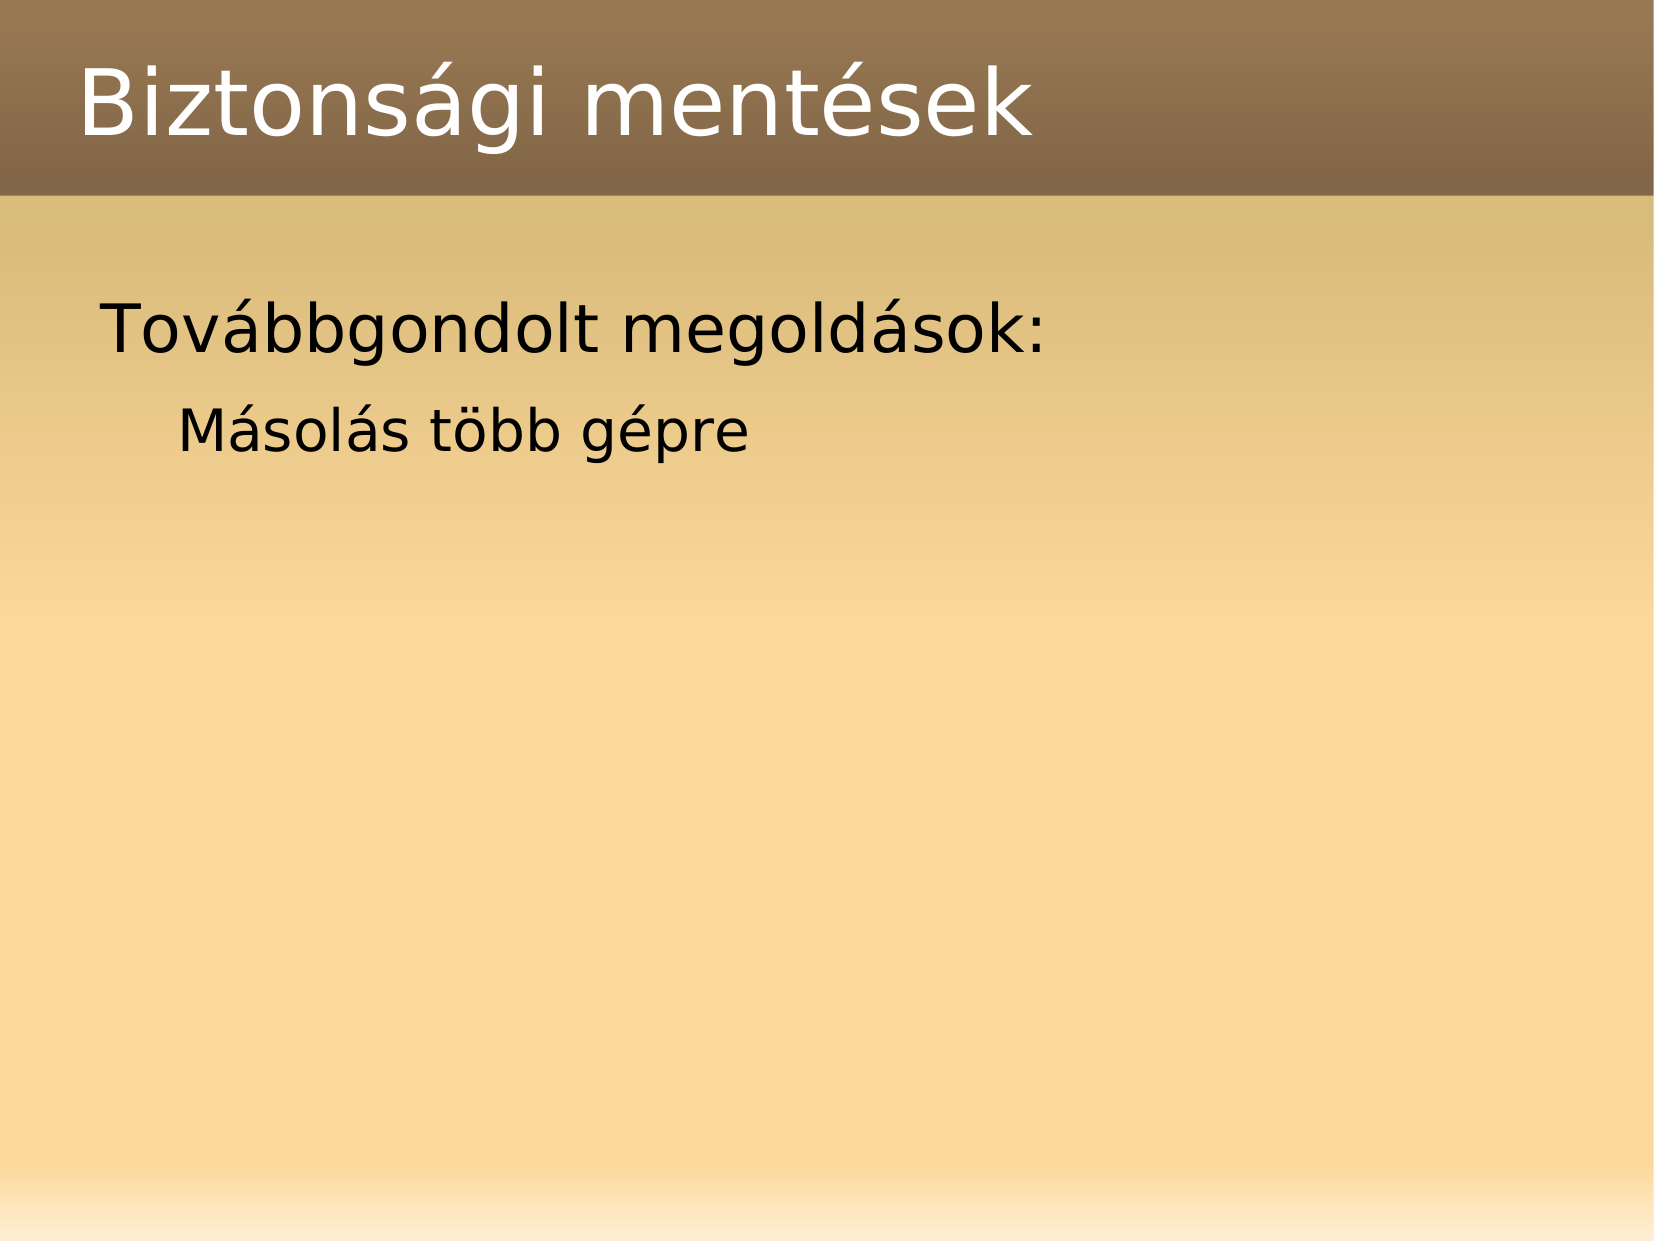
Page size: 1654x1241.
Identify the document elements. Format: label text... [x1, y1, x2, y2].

list Továbbgondolt megoldások: Másolás több gépre [82, 290, 1571, 1094]
picture [0, 0, 1654, 1241]
title Biztonsági mentések [76, 7, 1565, 200]
